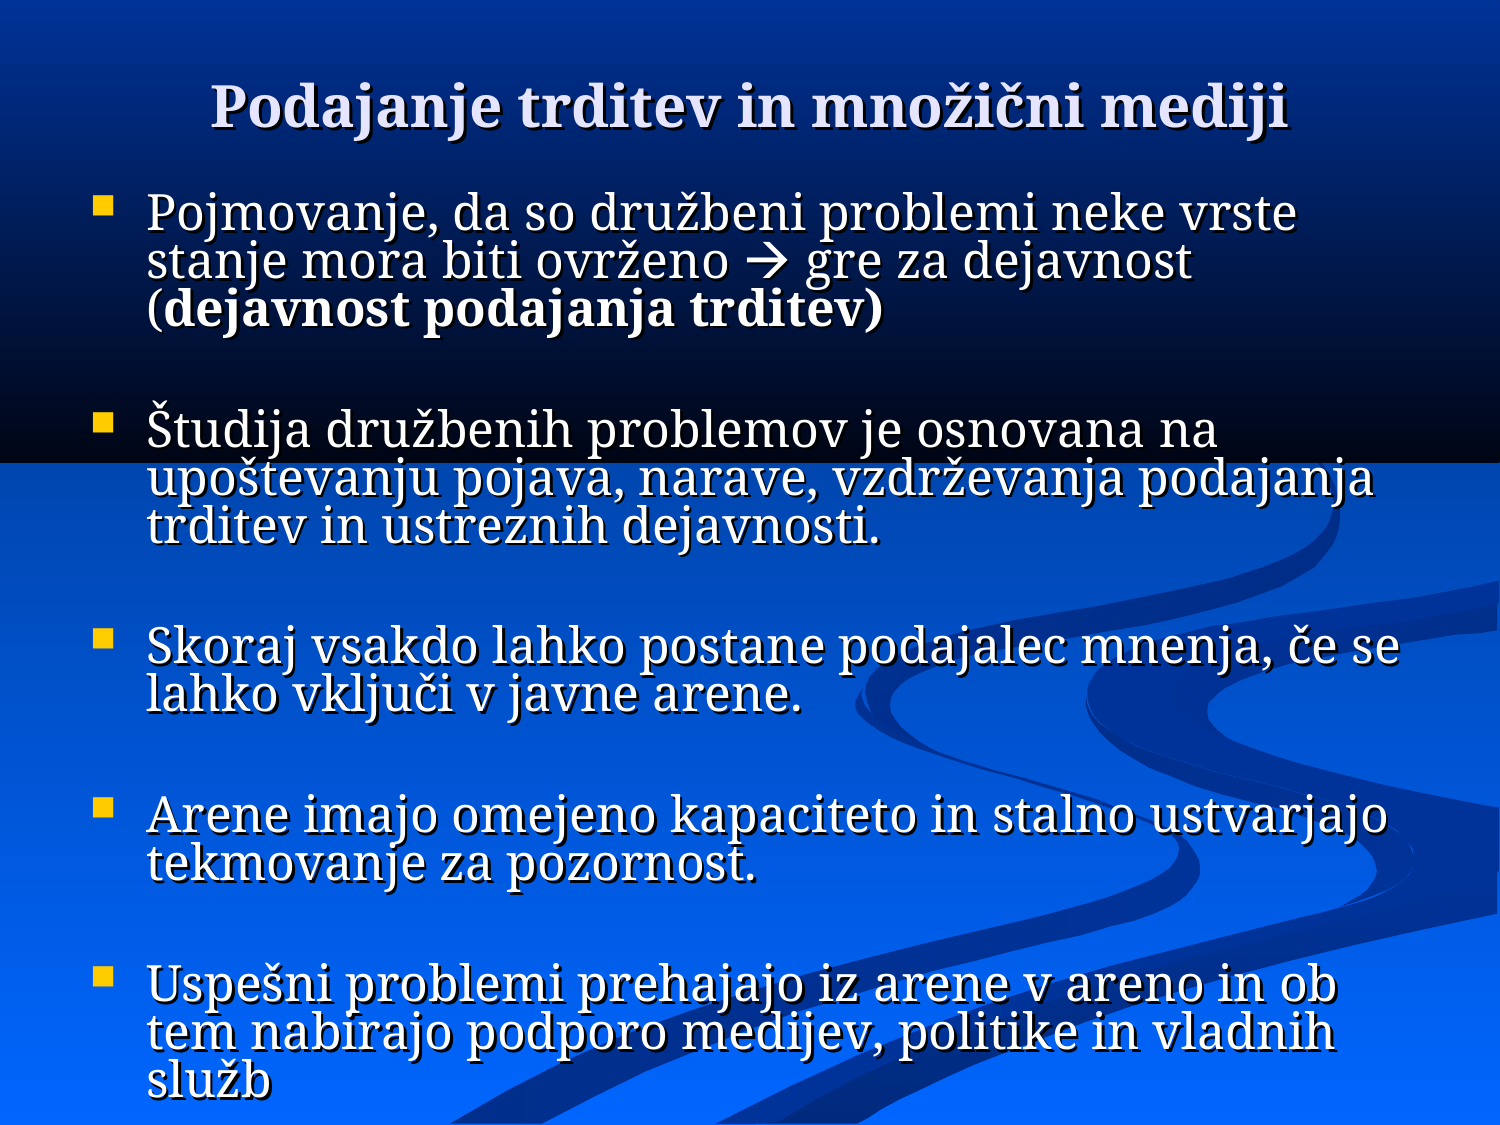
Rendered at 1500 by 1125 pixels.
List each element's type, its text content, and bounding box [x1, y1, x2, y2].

list Pojmovanje, da so družbeni problemi neke vrste stanje mora biti ovrženo  gre za dejavnost (dejavnost podajanja trditev) Študija družbenih problemov je osnovana na upoštevanju pojava, narave, vzdrževanja podajanja trditev in ustreznih dejavnosti. Skoraj vsakdo lahko postane podajalec mnenja, če se lahko vključi v javne arene. Arene imajo omejeno kapaciteto in stalno ustvarjajo tekmovanje za pozornost. Uspešni problemi prehajajo iz arene v areno in ob tem nabirajo podporo medijev, politike in vladnih služb [75, 184, 1426, 1071]
title Podajanje trditev in množični mediji [75, 45, 1426, 184]
